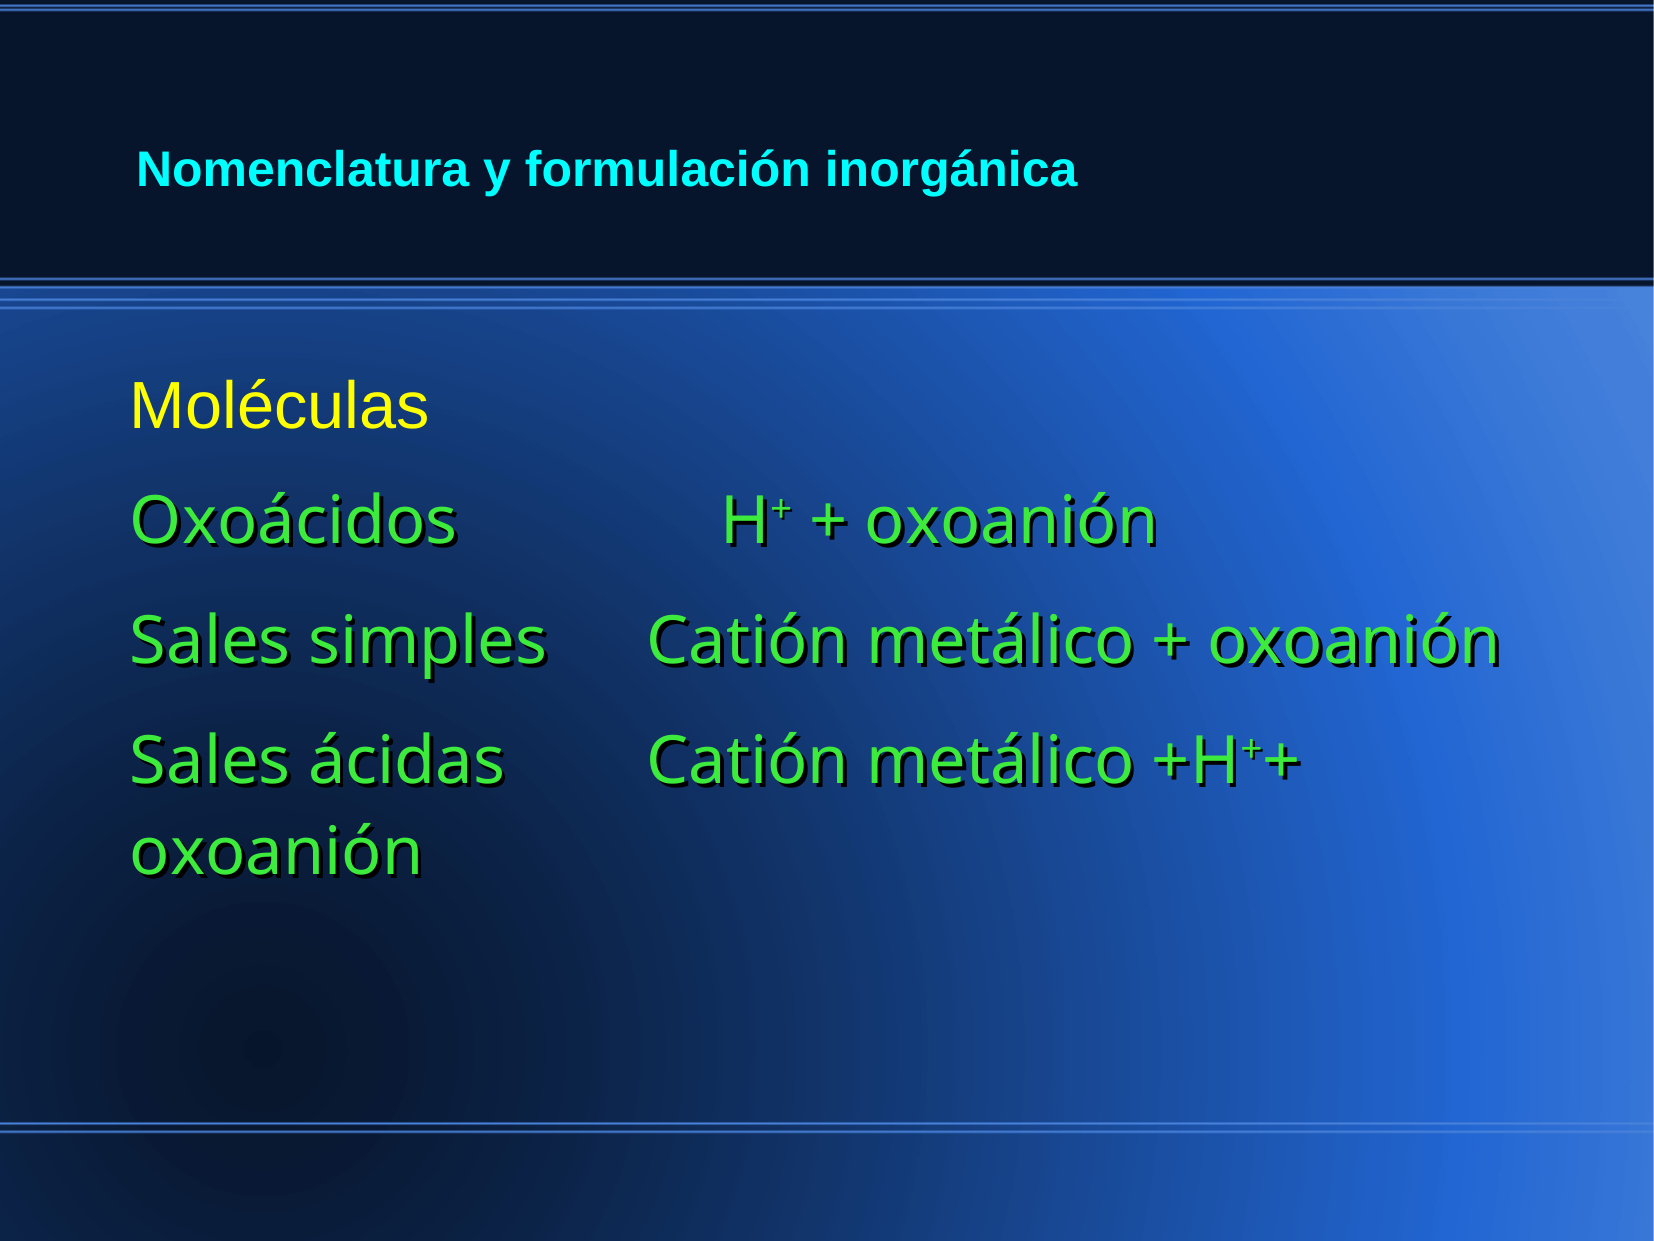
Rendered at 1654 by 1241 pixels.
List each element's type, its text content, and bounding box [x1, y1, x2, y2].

title Nomenclatura y formulación inorgánica [32, 118, 1182, 220]
text_box Oxoácidos H+ + oxoanión Sales simples Catión metálico + oxoanión Sales ácidas Catión metálico +H++ oxoanión [59, 472, 1595, 1032]
list Moléculas [59, 368, 532, 443]
picture [0, 0, 1654, 1241]
